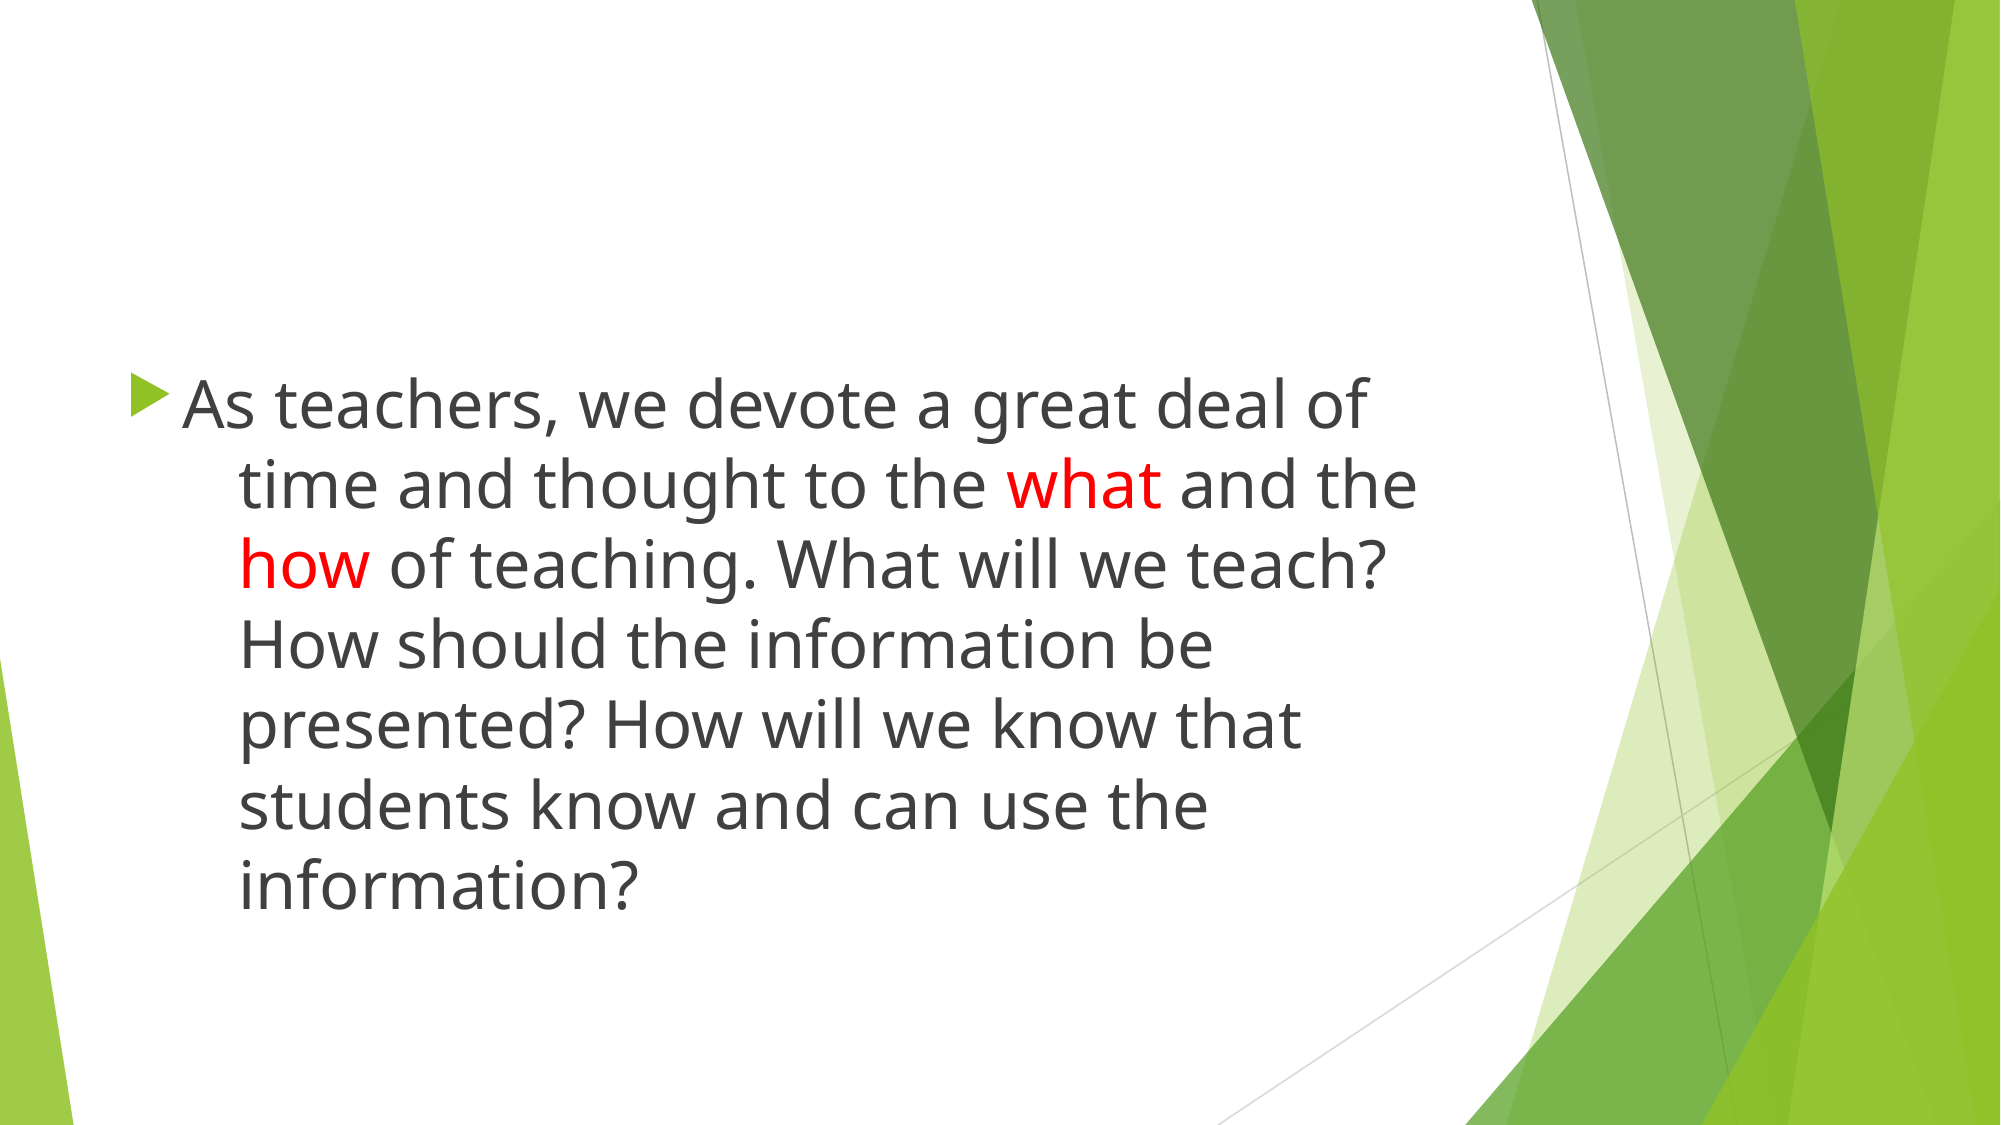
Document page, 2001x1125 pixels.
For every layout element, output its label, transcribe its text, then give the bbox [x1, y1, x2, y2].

list As teachers, we devote a great deal of time and thought to the what and the how of teaching. What will we teach? How should the information be presented? How will we know that students know and can use the information? [111, 354, 1522, 992]
